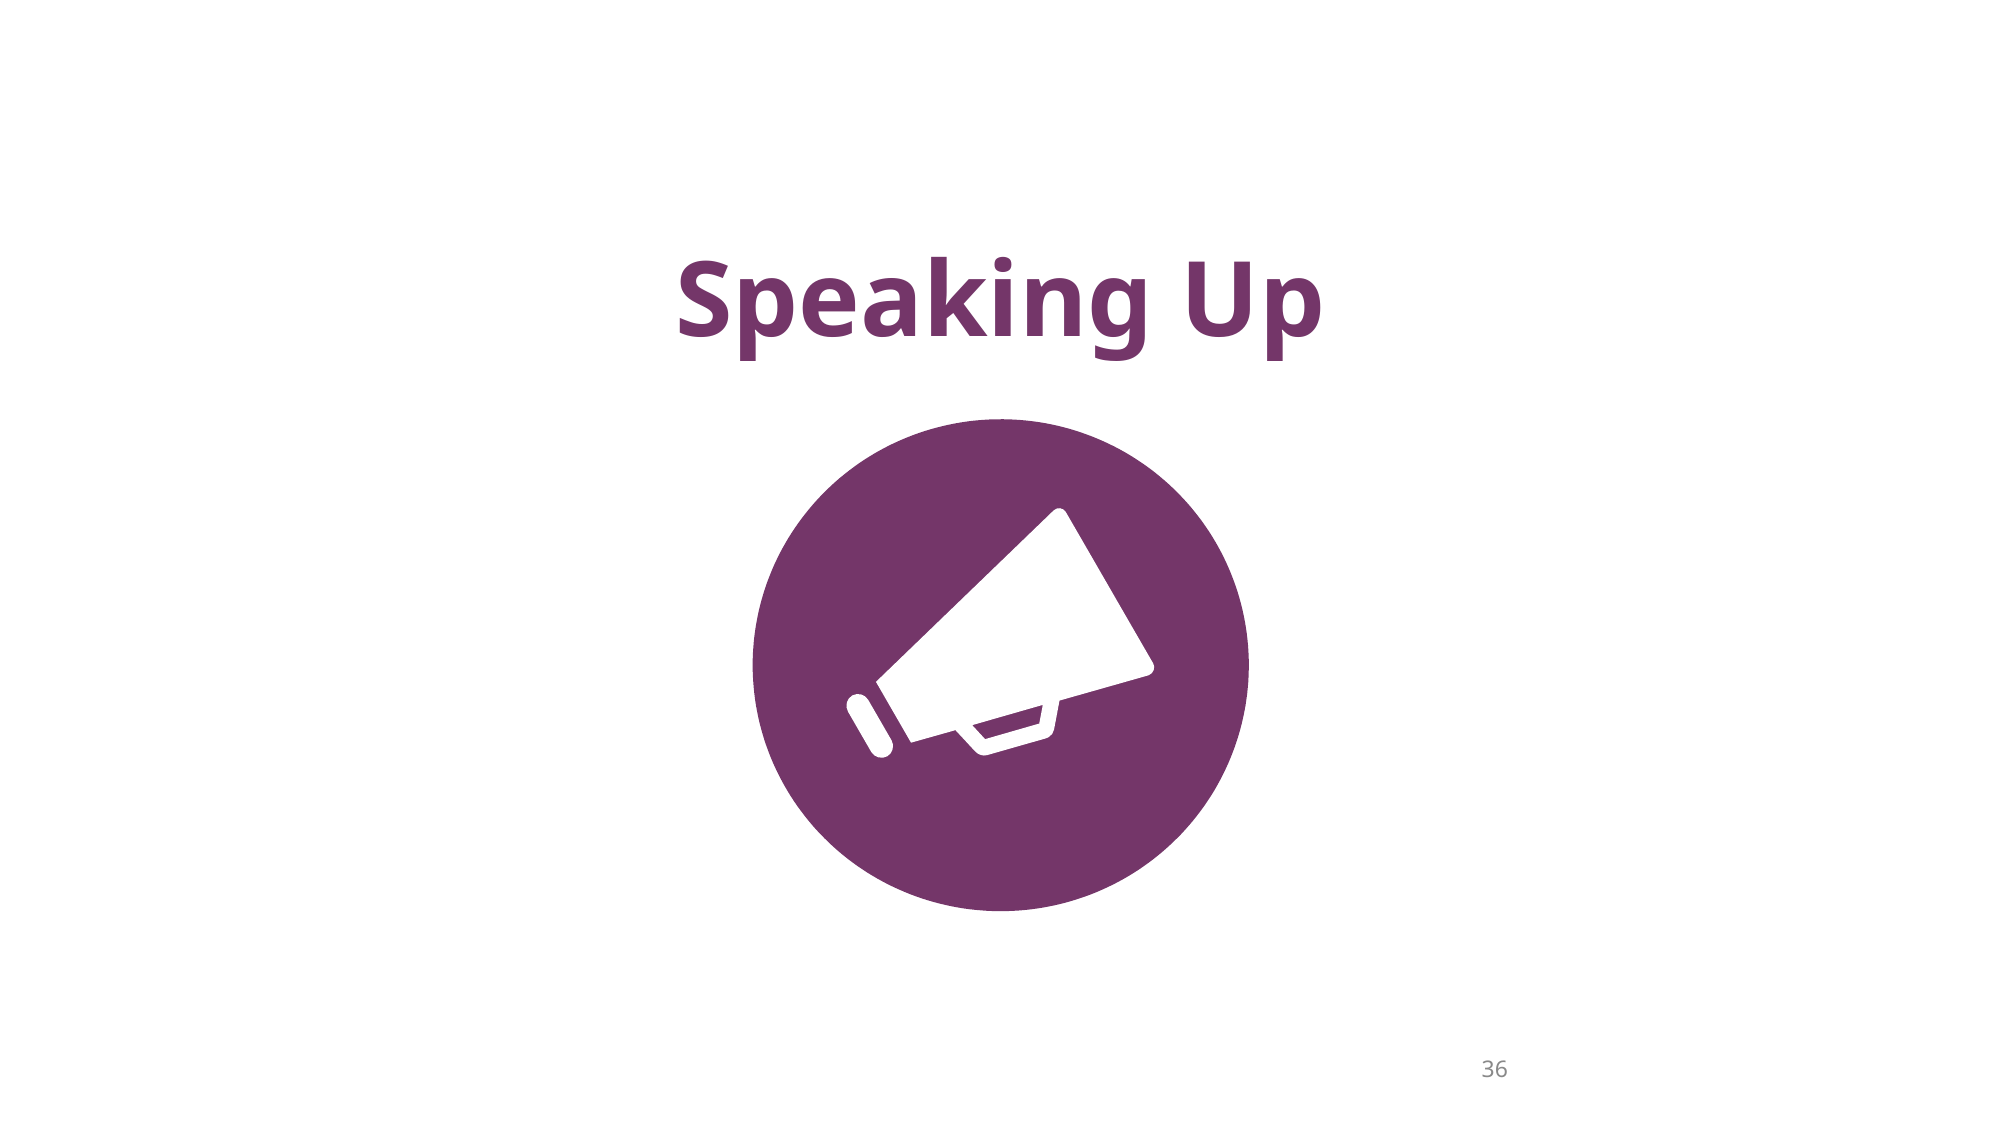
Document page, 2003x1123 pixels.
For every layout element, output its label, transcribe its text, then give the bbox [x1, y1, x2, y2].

text_box 36 [1466, 1039, 1934, 1100]
picture [812, 442, 1191, 821]
title Speaking Up [131, 210, 1871, 327]
text_box [752, 505, 1249, 912]
text_box [896, 419, 1105, 442]
